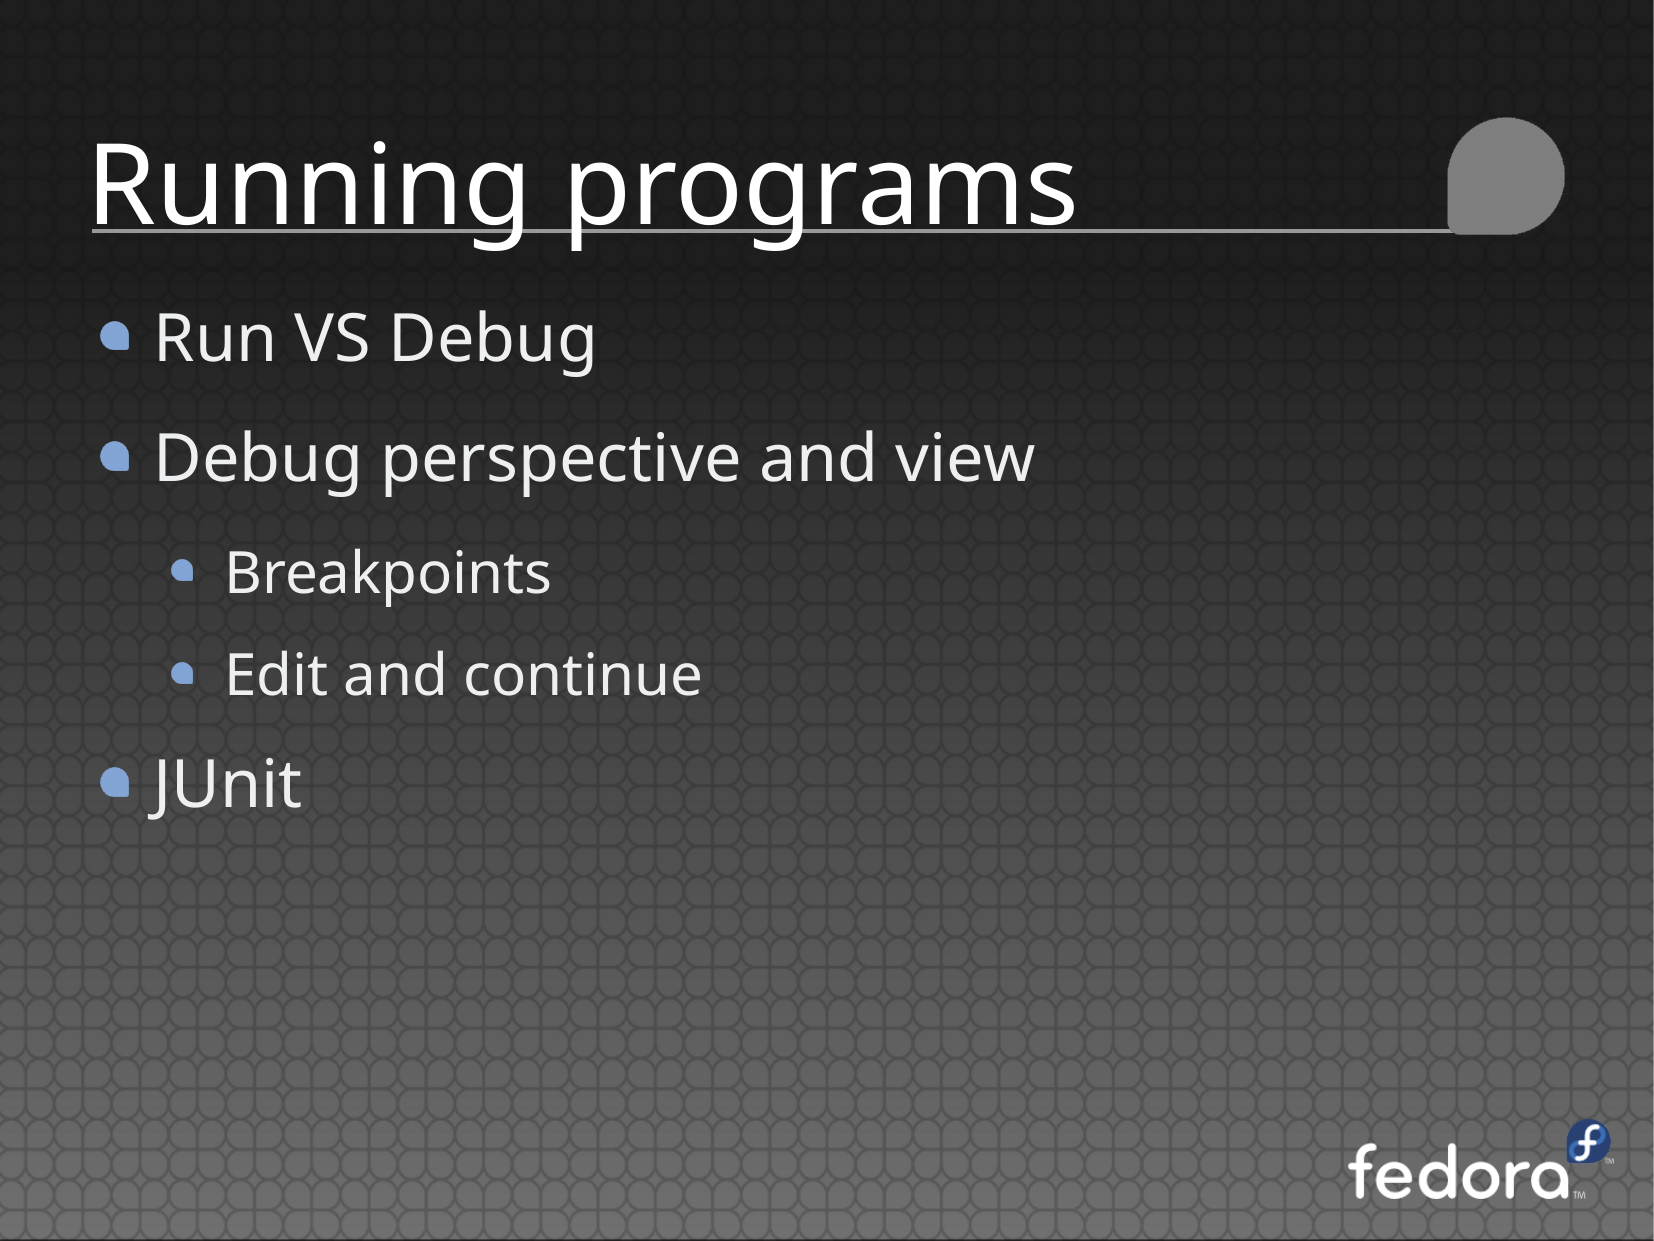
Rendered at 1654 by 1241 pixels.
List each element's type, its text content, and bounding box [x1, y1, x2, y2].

picture [0, 0, 1654, 1241]
title Running programs [86, 112, 1576, 249]
list Run VS Debug Debug perspective and view Breakpoints Edit and continue JUnit [82, 290, 1571, 1109]
